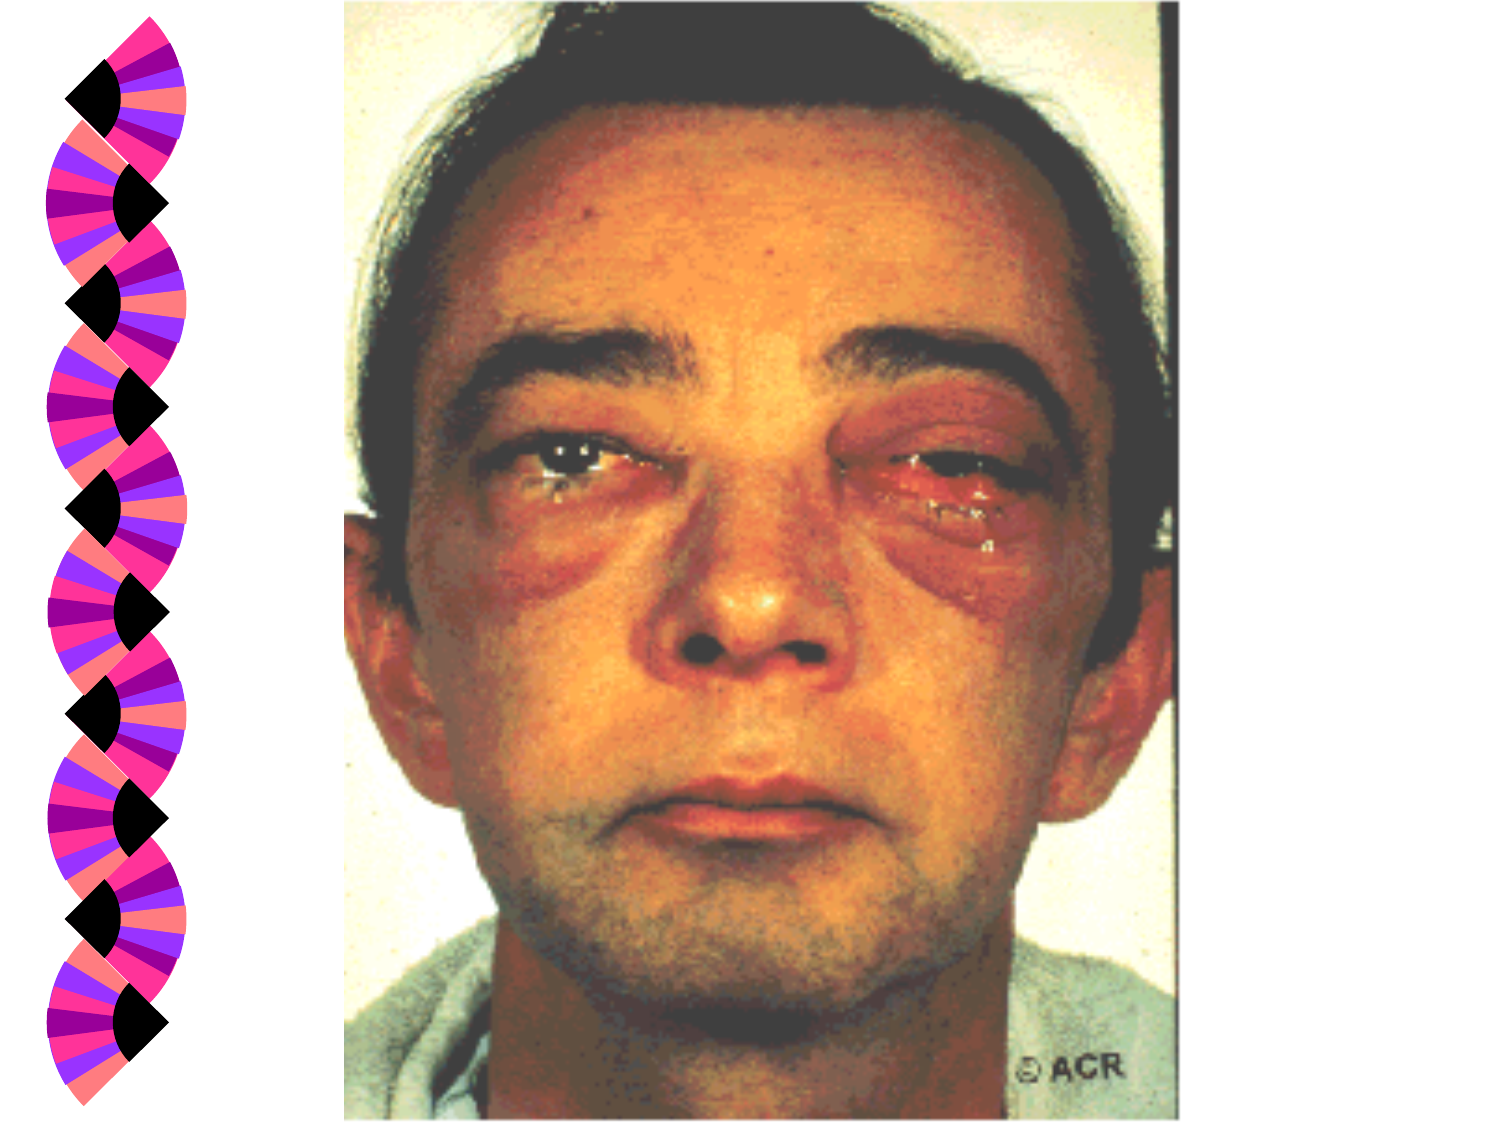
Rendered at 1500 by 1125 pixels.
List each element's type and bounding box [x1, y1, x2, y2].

picture [344, 0, 1184, 1125]
